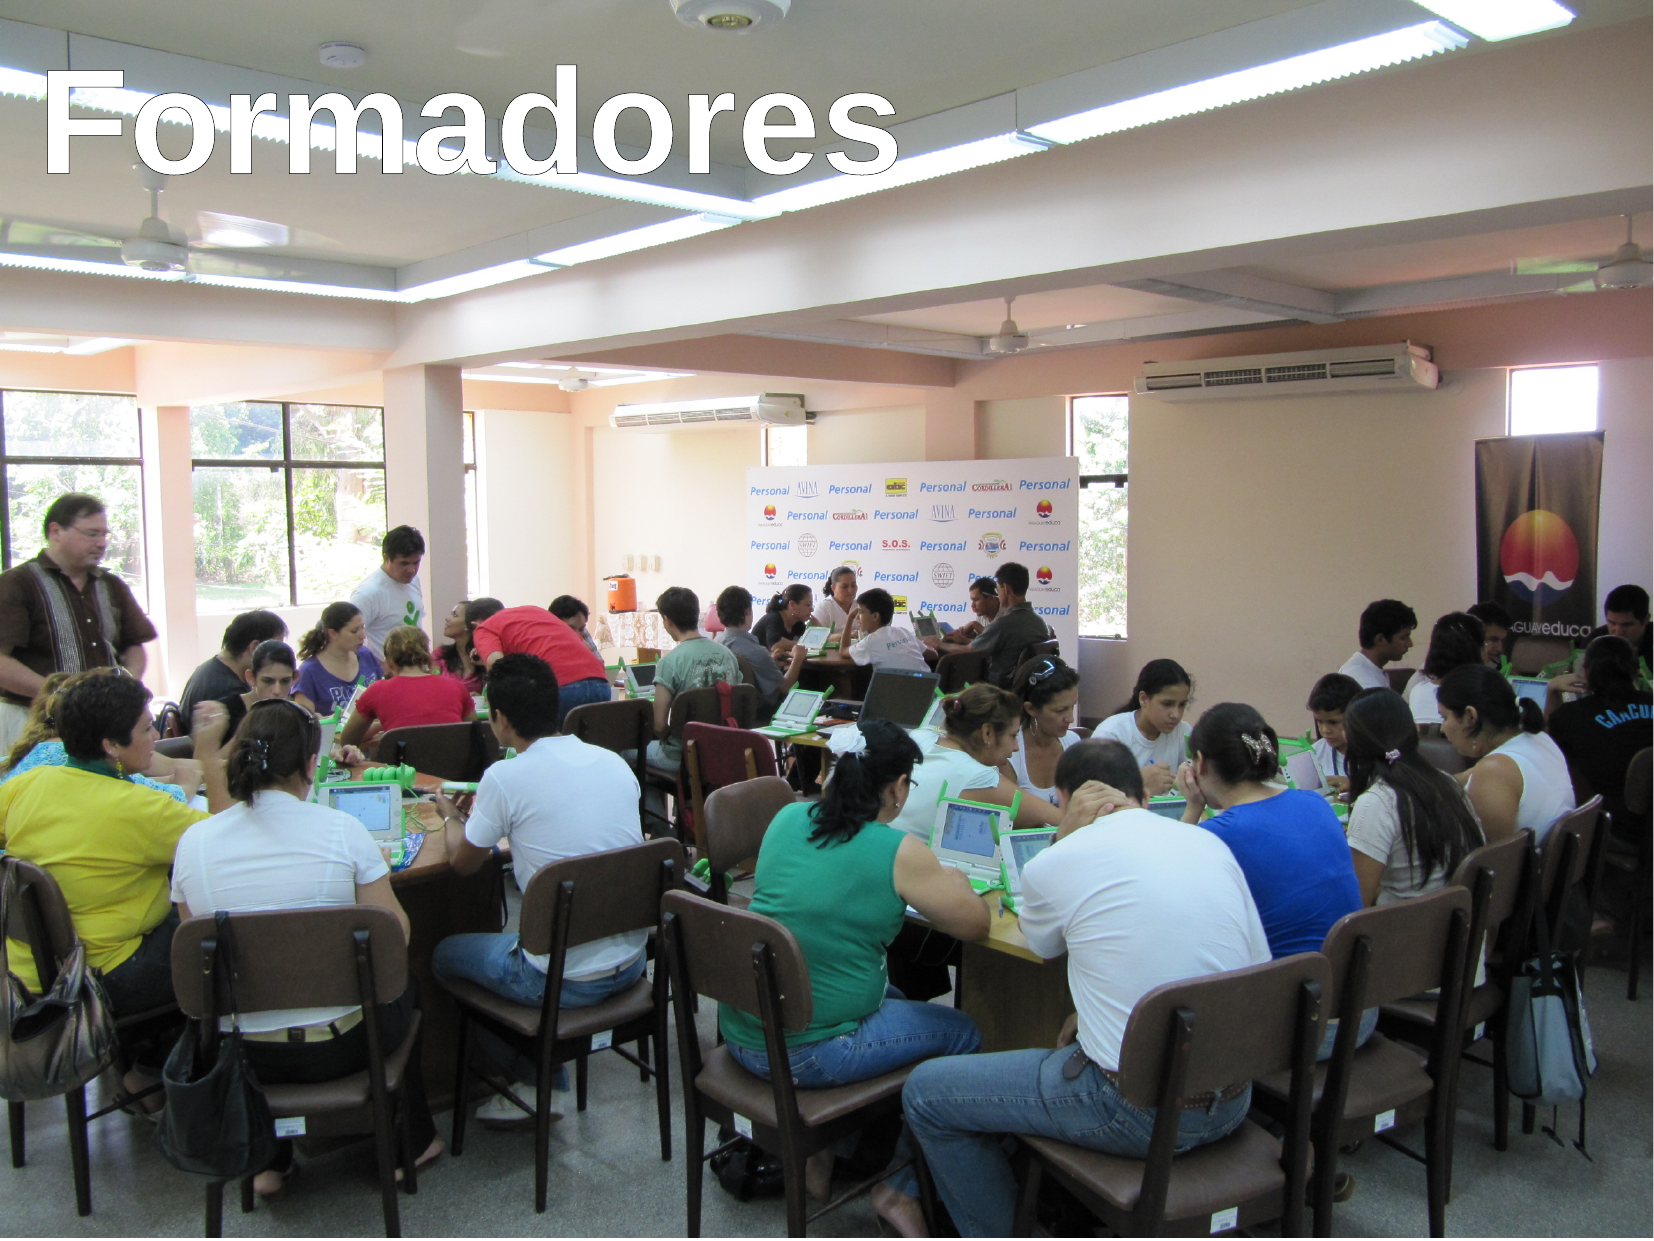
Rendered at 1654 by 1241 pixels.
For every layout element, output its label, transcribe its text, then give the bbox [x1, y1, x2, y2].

picture [0, 0, 1654, 1241]
title Formadores [37, 17, 1534, 226]
